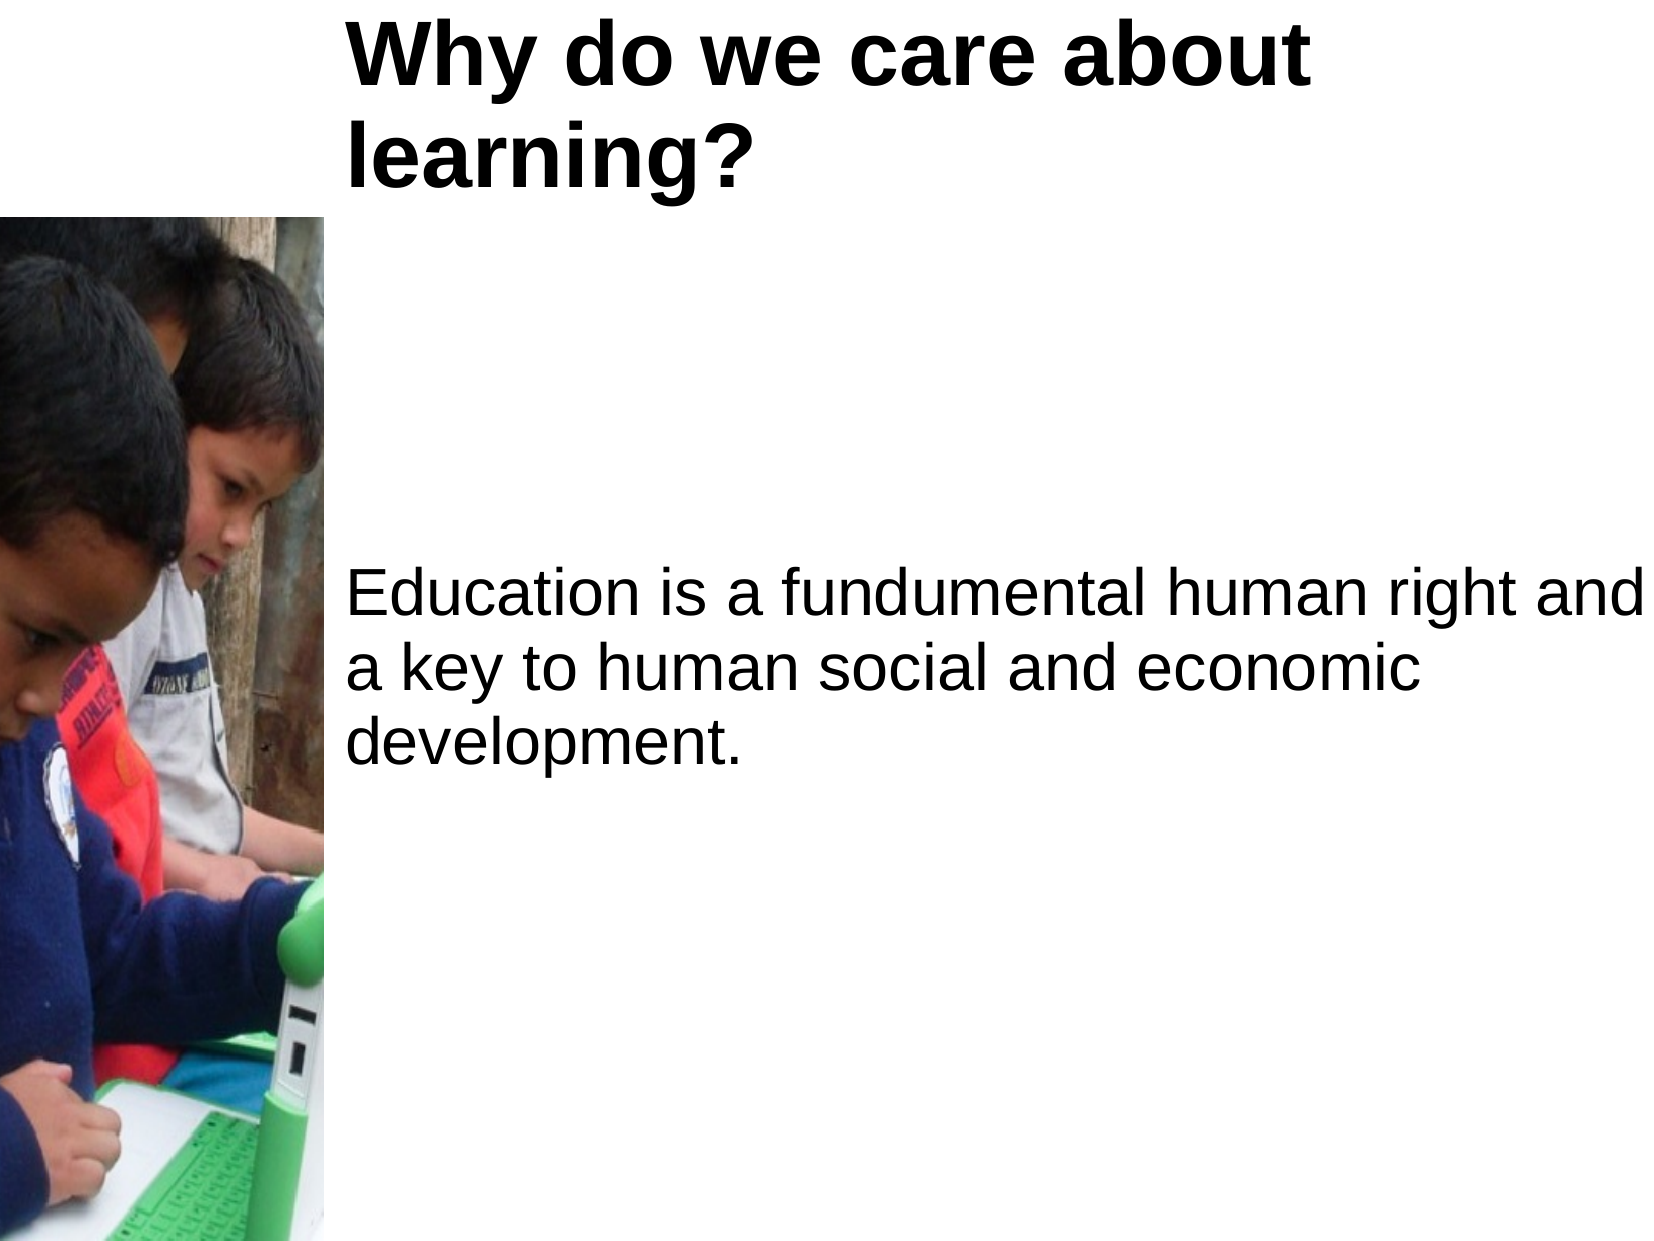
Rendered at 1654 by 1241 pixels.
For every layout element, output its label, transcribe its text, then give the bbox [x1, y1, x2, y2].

title Why do we care about learning? [345, 0, 1654, 211]
subtitle Education is a fundumental human right and a key to human social and economic development. [345, 225, 1654, 1109]
picture [0, 217, 324, 1241]
